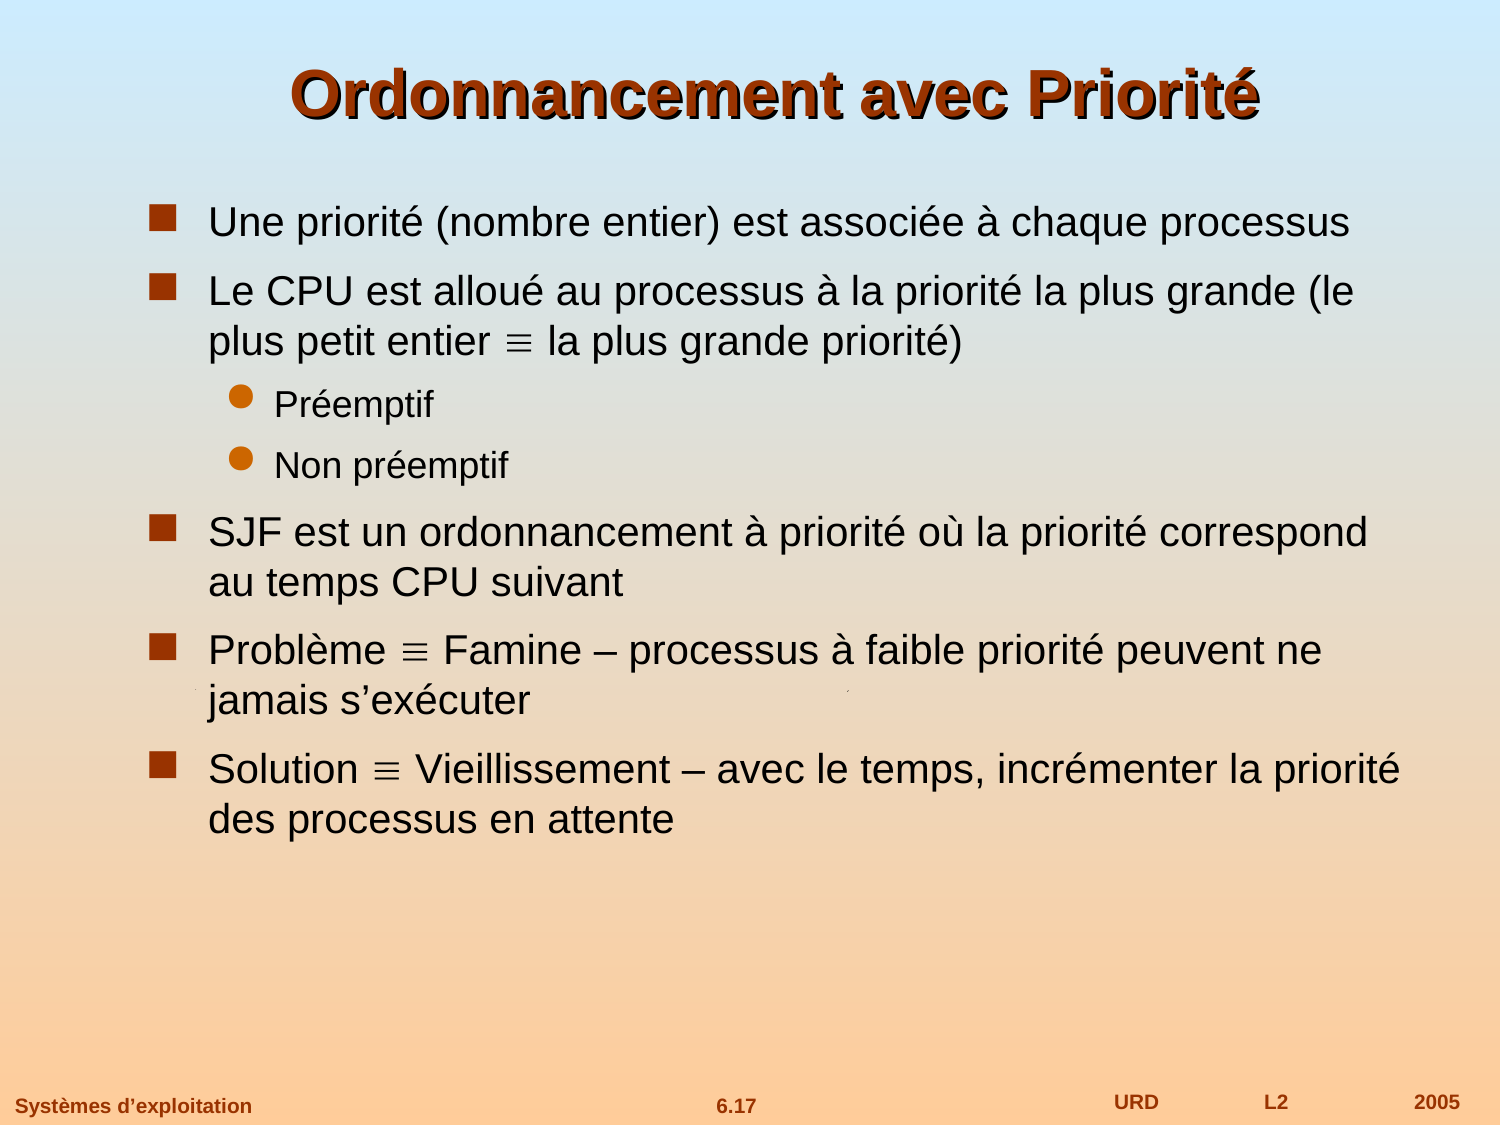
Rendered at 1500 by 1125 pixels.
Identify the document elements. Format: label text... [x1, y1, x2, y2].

title Ordonnancement avec Priorité [112, 37, 1438, 138]
list Une priorité (nombre entier) est associée à chaque processus Le CPU est alloué au processus à la priorité la plus grande (le plus petit entier  la plus grande priorité) Préemptif Non préemptif SJF est un ordonnancement à priorité où la priorité correspond au temps CPU suivant Problème  Famine – processus à faible priorité peuvent ne jamais s’exécuter Solution  Vieillissement – avec le temps, incrémenter la priorité des processus en attente [137, 187, 1426, 988]
